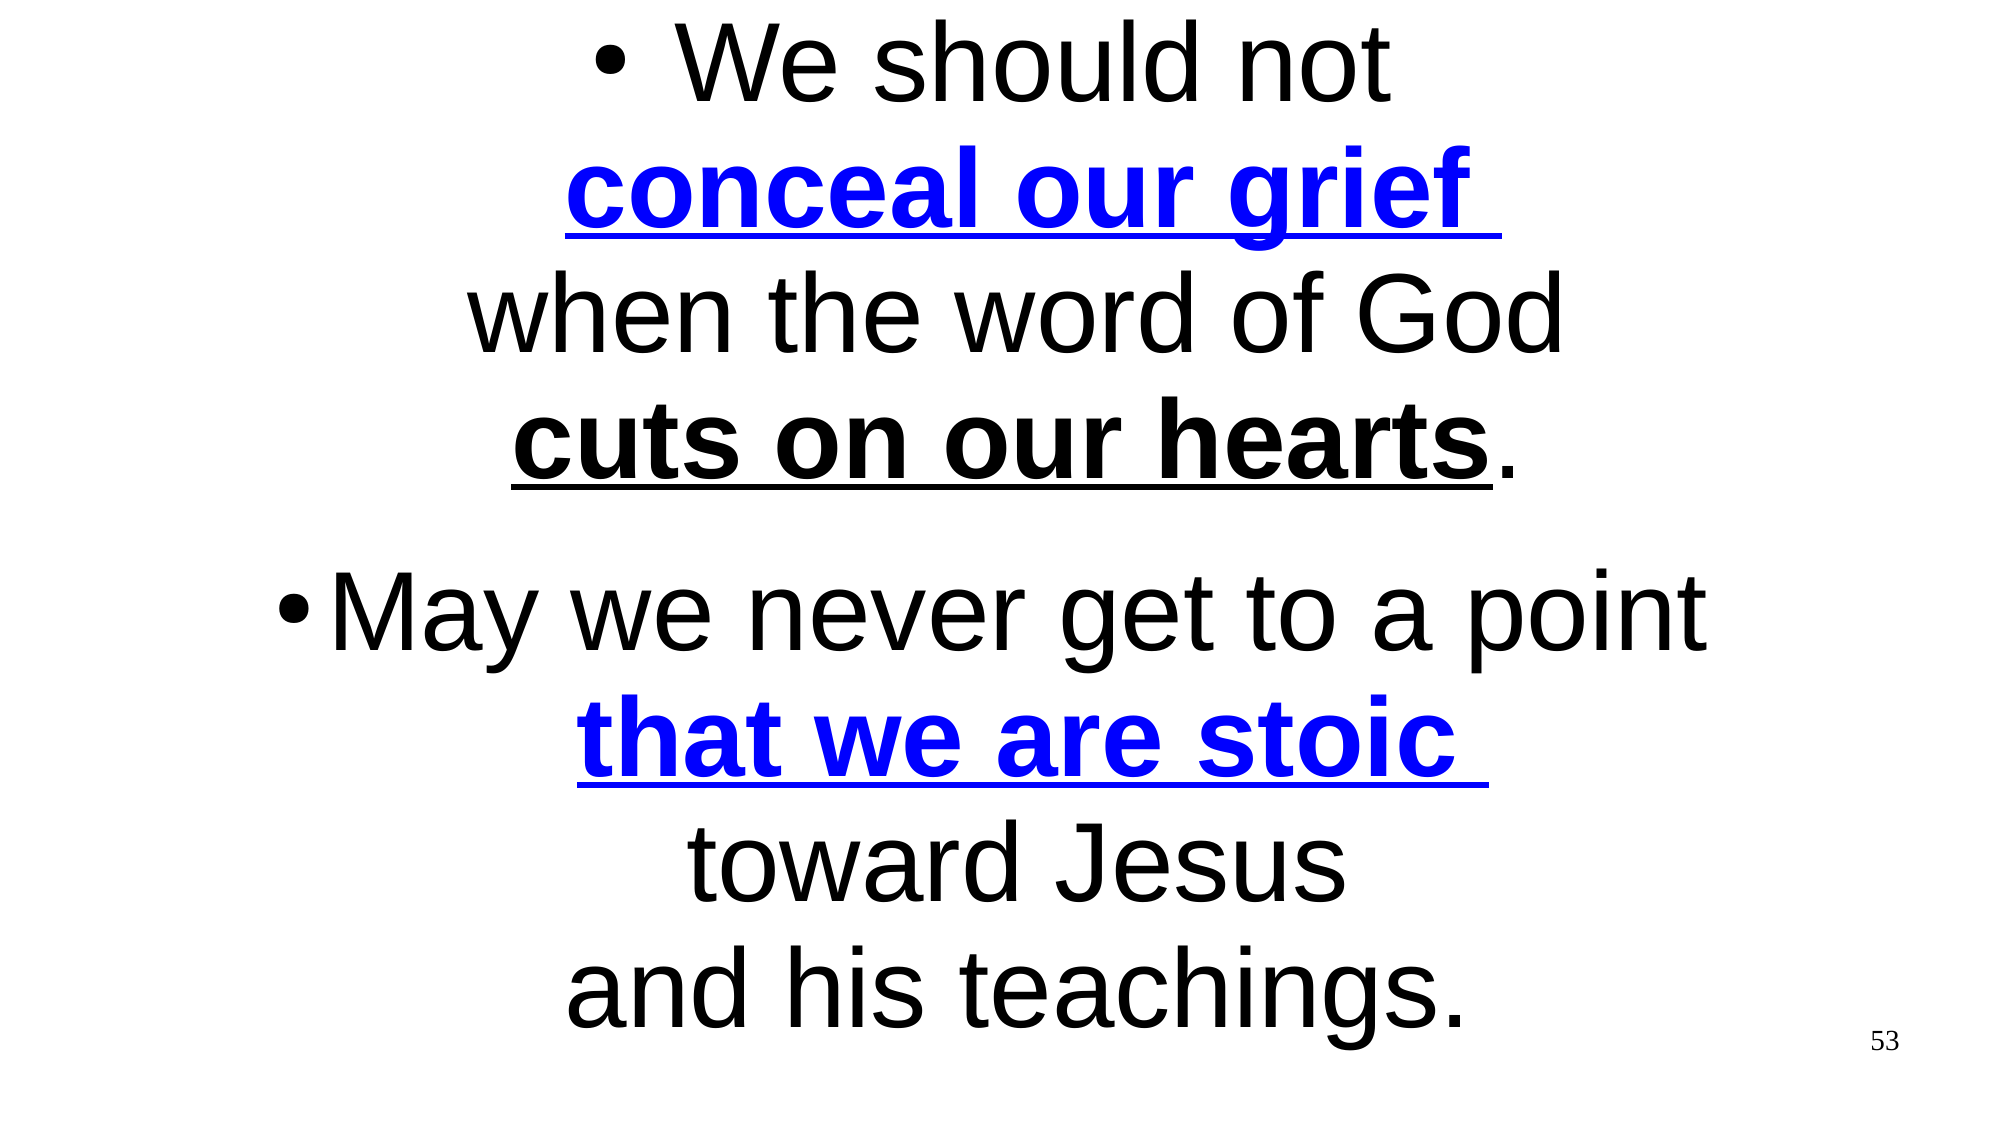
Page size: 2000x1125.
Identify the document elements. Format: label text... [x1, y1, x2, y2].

list We should not conceal our grief when the word of God cuts on our hearts. May we never get to a point that we are stoic toward Jesus and his teachings. [0, 0, 1996, 1123]
